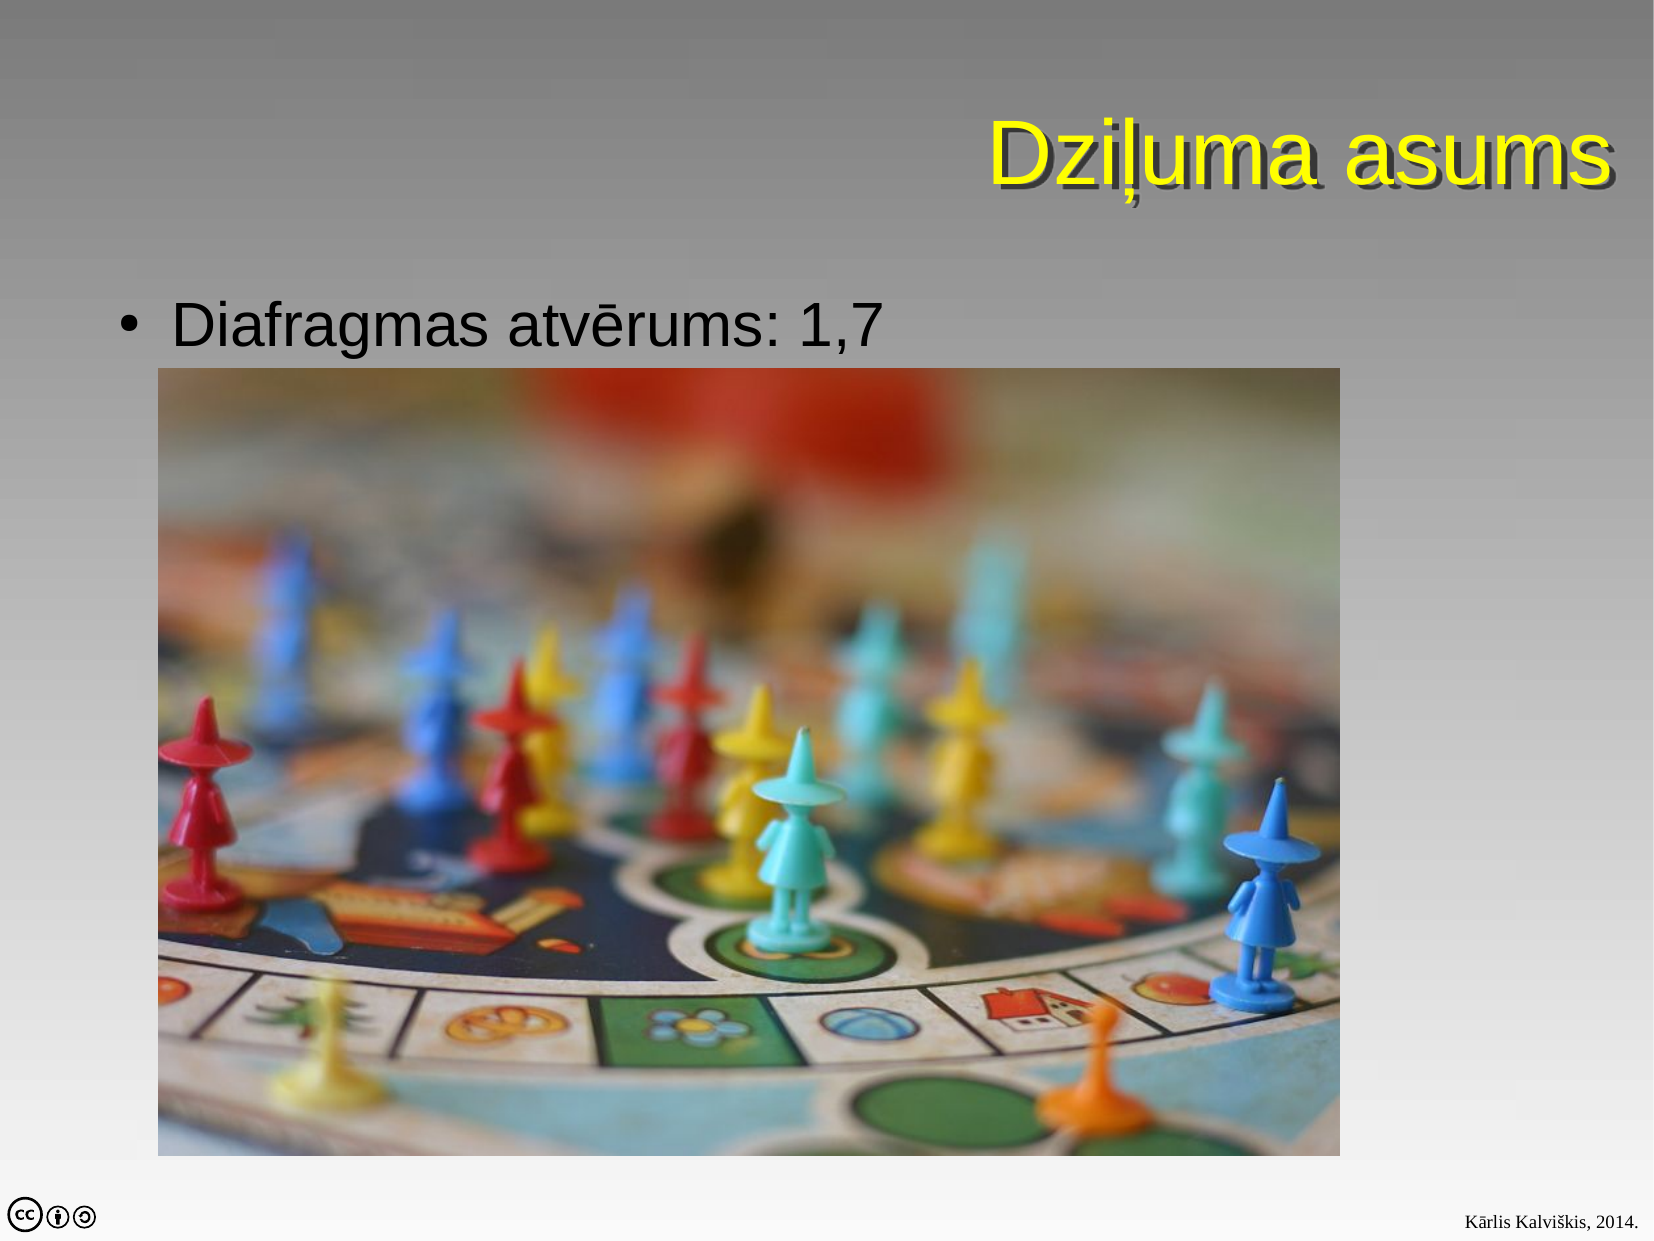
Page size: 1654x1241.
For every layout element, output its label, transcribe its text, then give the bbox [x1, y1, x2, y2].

picture [0, 0, 1654, 1241]
list Diafragmas atvērums: 1,7 [82, 290, 1571, 1094]
title Dziļuma asums [42, 49, 1615, 257]
